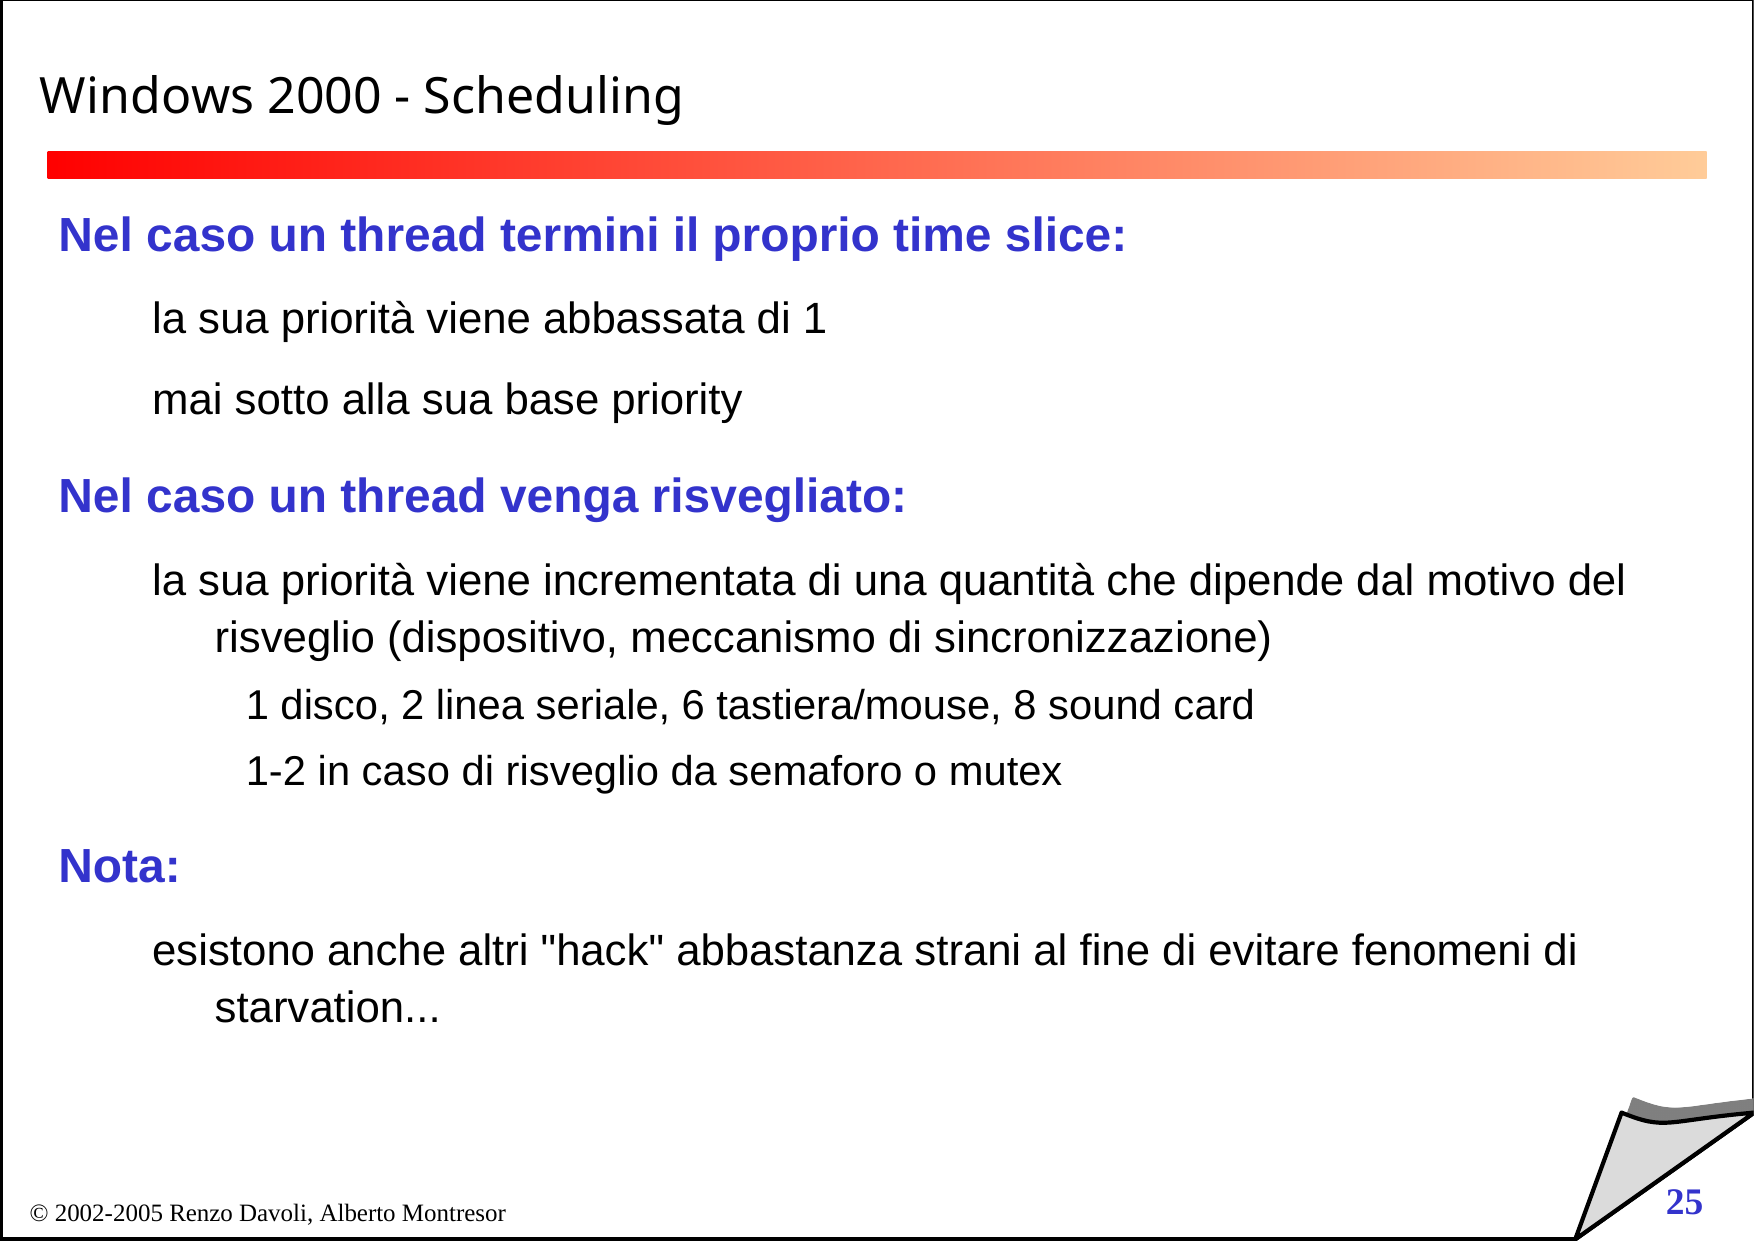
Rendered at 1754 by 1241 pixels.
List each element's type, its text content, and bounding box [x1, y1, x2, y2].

list Nel caso un thread termini il proprio time slice: la sua priorità viene abbassata di 1 mai sotto alla sua base priority Nel caso un thread venga risvegliato: la sua priorità viene incrementata di una quantità che dipende dal motivo del risveglio (dispositivo, meccanismo di sincronizzazione) 1 disco, 2 linea seriale, 6 tastiera/mouse, 8 sound card 1-2 in caso di risveglio da semaforo o mutex Nota: esistono anche altri "hack" abbastanza strani al fine di evitare fenomeni di starvation... [58, 206, 1695, 1119]
title Windows 2000 - Scheduling [40, 49, 1713, 144]
